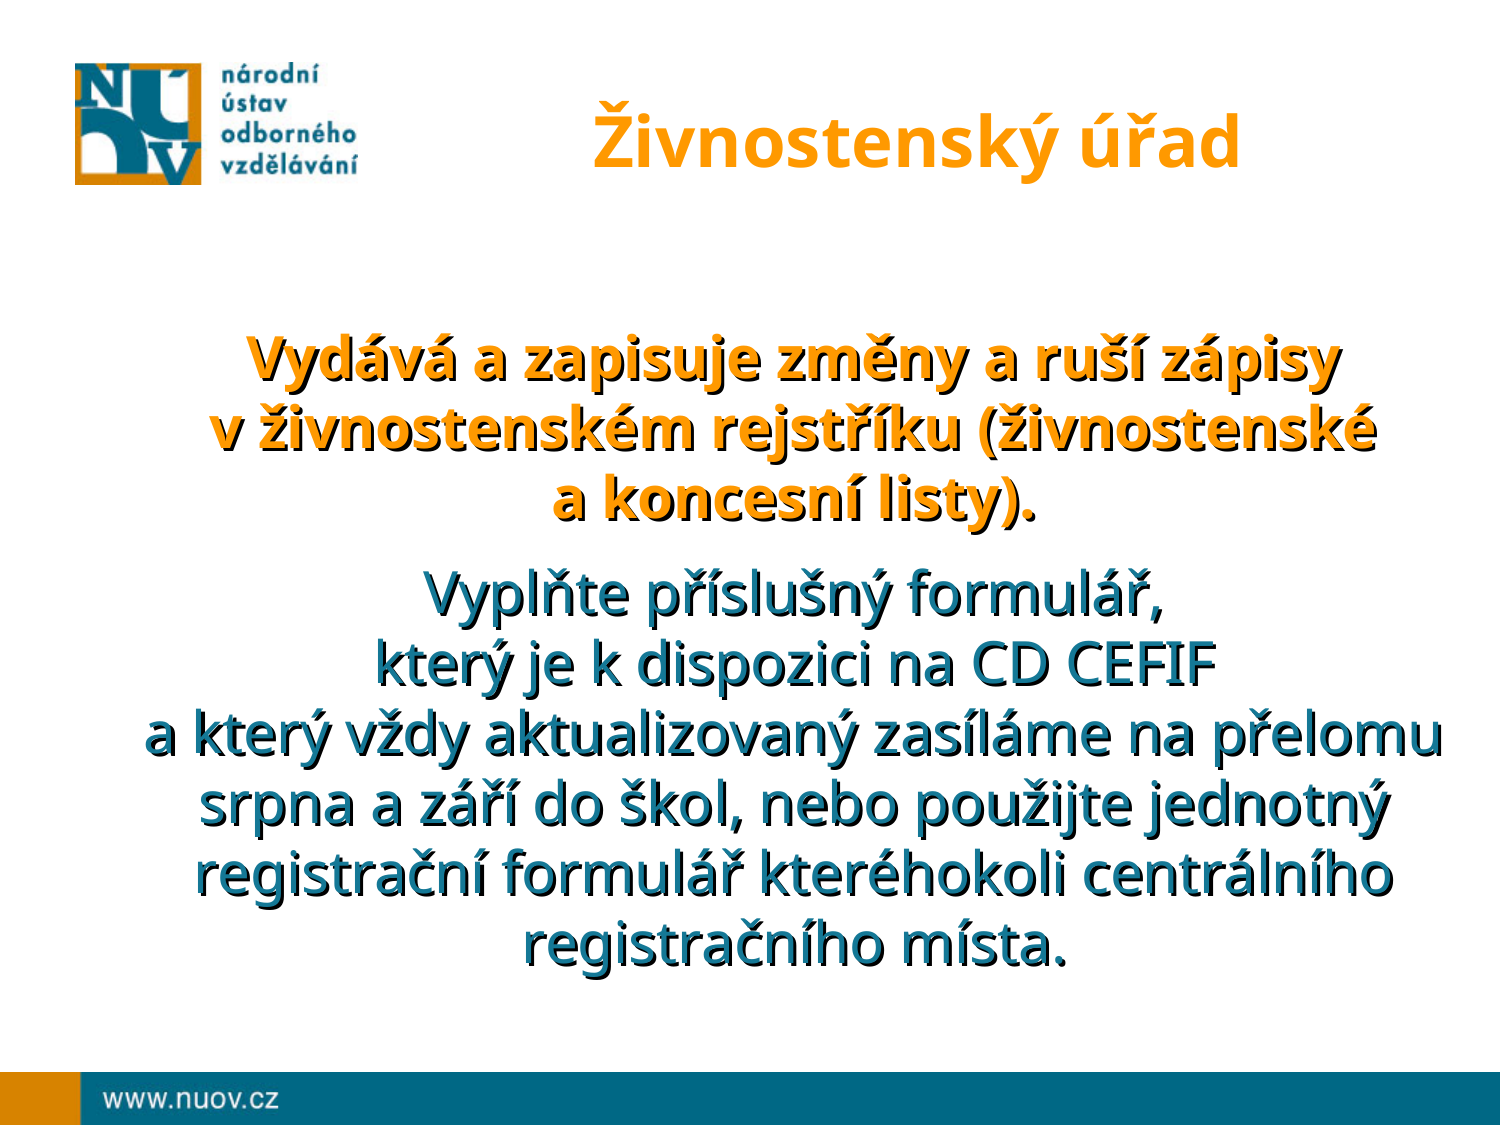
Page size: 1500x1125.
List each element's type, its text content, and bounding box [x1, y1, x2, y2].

text_box [75, 62, 358, 185]
text_box [0, 1072, 1500, 1125]
title Živnostenský úřad [412, 45, 1425, 233]
text_box Vydává a zapisuje změny a ruší zápisy v živnostenském rejstříku (živnostenské a koncesní listy). Vyplňte příslušný formulář, který je k dispozici na CD CEFIF a který vždy aktualizovaný zasíláme na přelomu srpna a září do škol, nebo použijte jednotný registrační formulář kteréhokoli centrálního registračního místa. [87, 312, 1500, 983]
